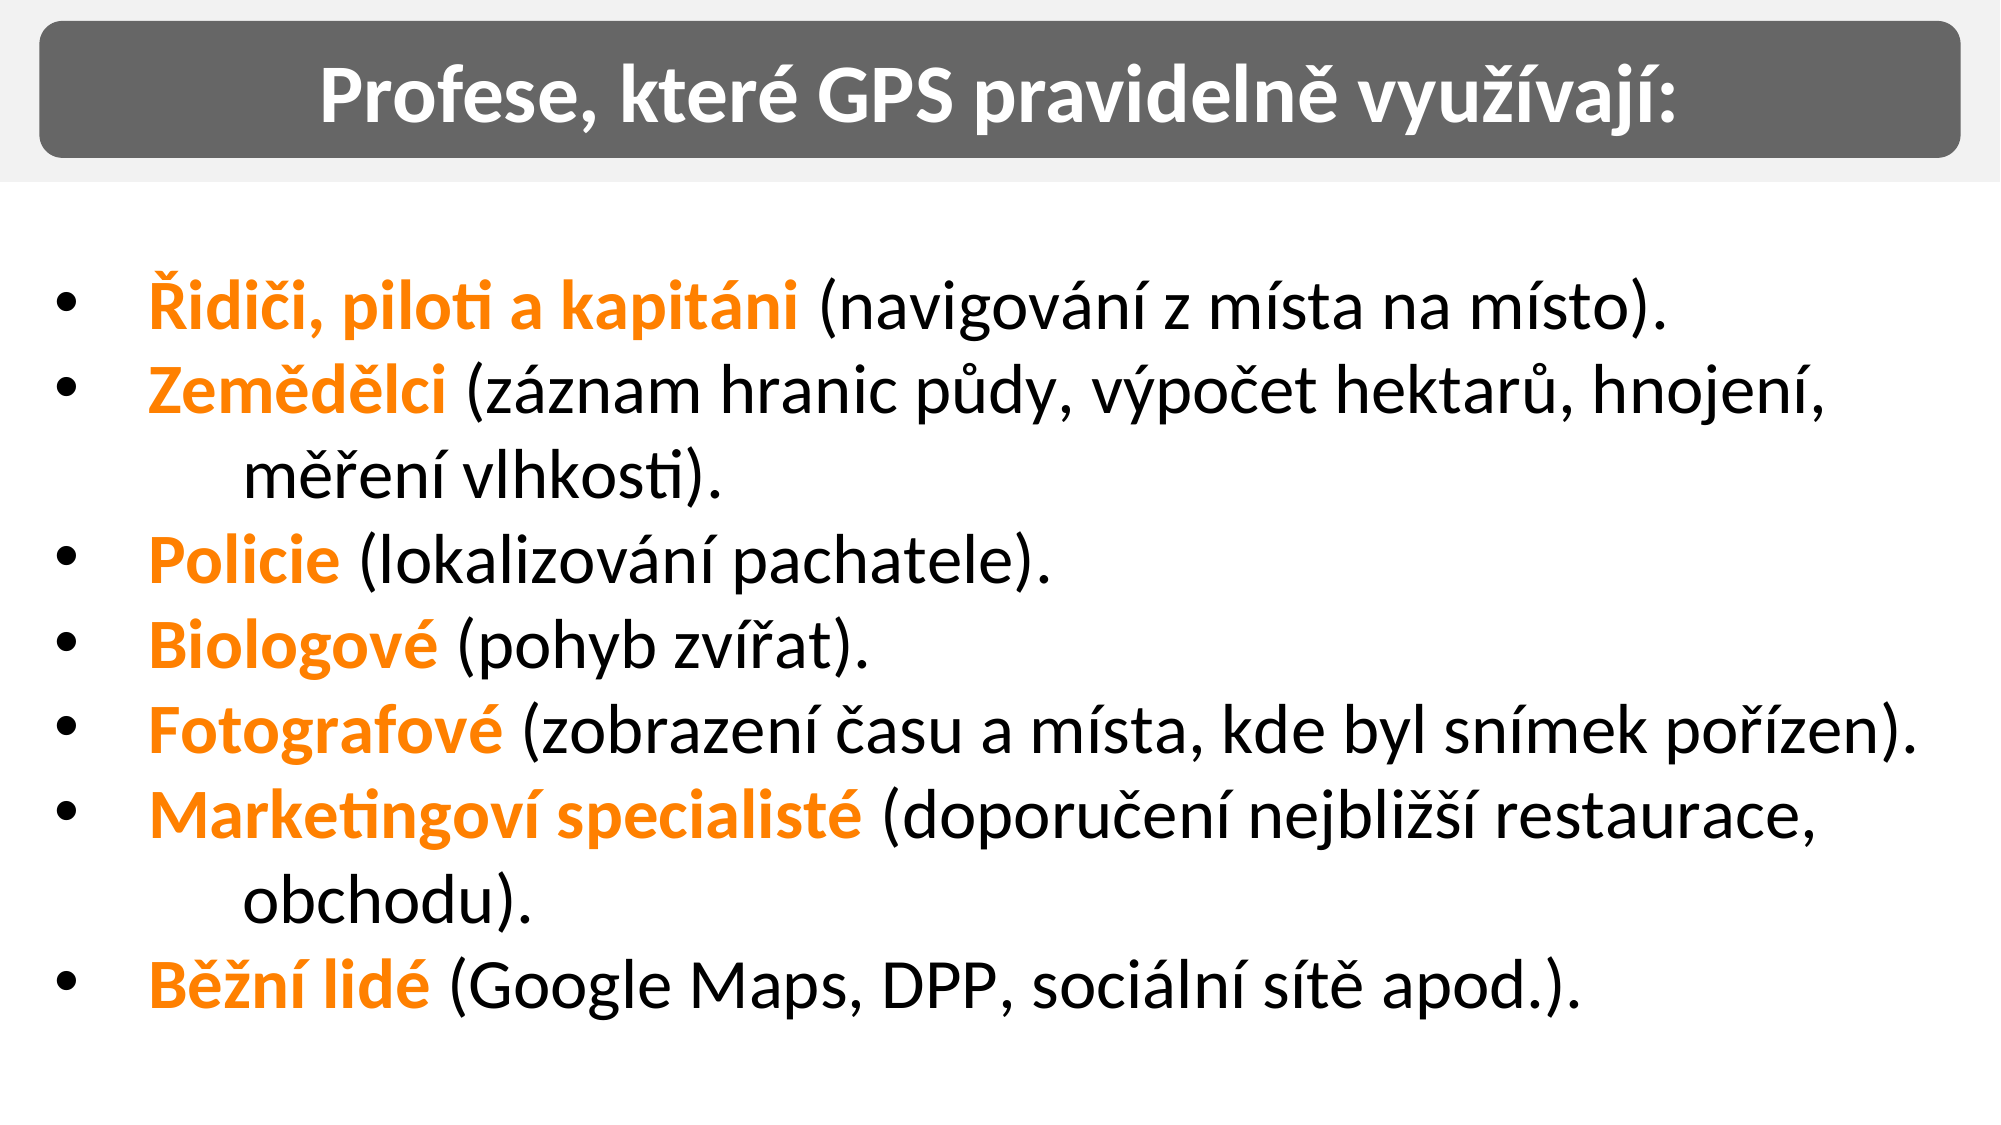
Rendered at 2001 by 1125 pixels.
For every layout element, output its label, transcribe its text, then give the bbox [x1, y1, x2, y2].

text_box Řidiči, piloti a kapitáni (navigování z místa na místo). Zemědělci (záznam hranic půdy, výpočet hektarů, hnojení, měření vlhkosti). Policie (lokalizování pachatele). Biologové (pohyb zvířat). Fotografové (zobrazení času a místa, kde byl snímek pořízen). Marketingoví specialisté (doporučení nejbližší restaurace, obchodu). Běžní lidé (Google Maps, DPP, sociální sítě apod.). [39, 251, 1961, 1030]
text_box Profese, které GPS pravidelně využívají: [39, 20, 1961, 158]
text_box [0, 0, 2000, 182]
